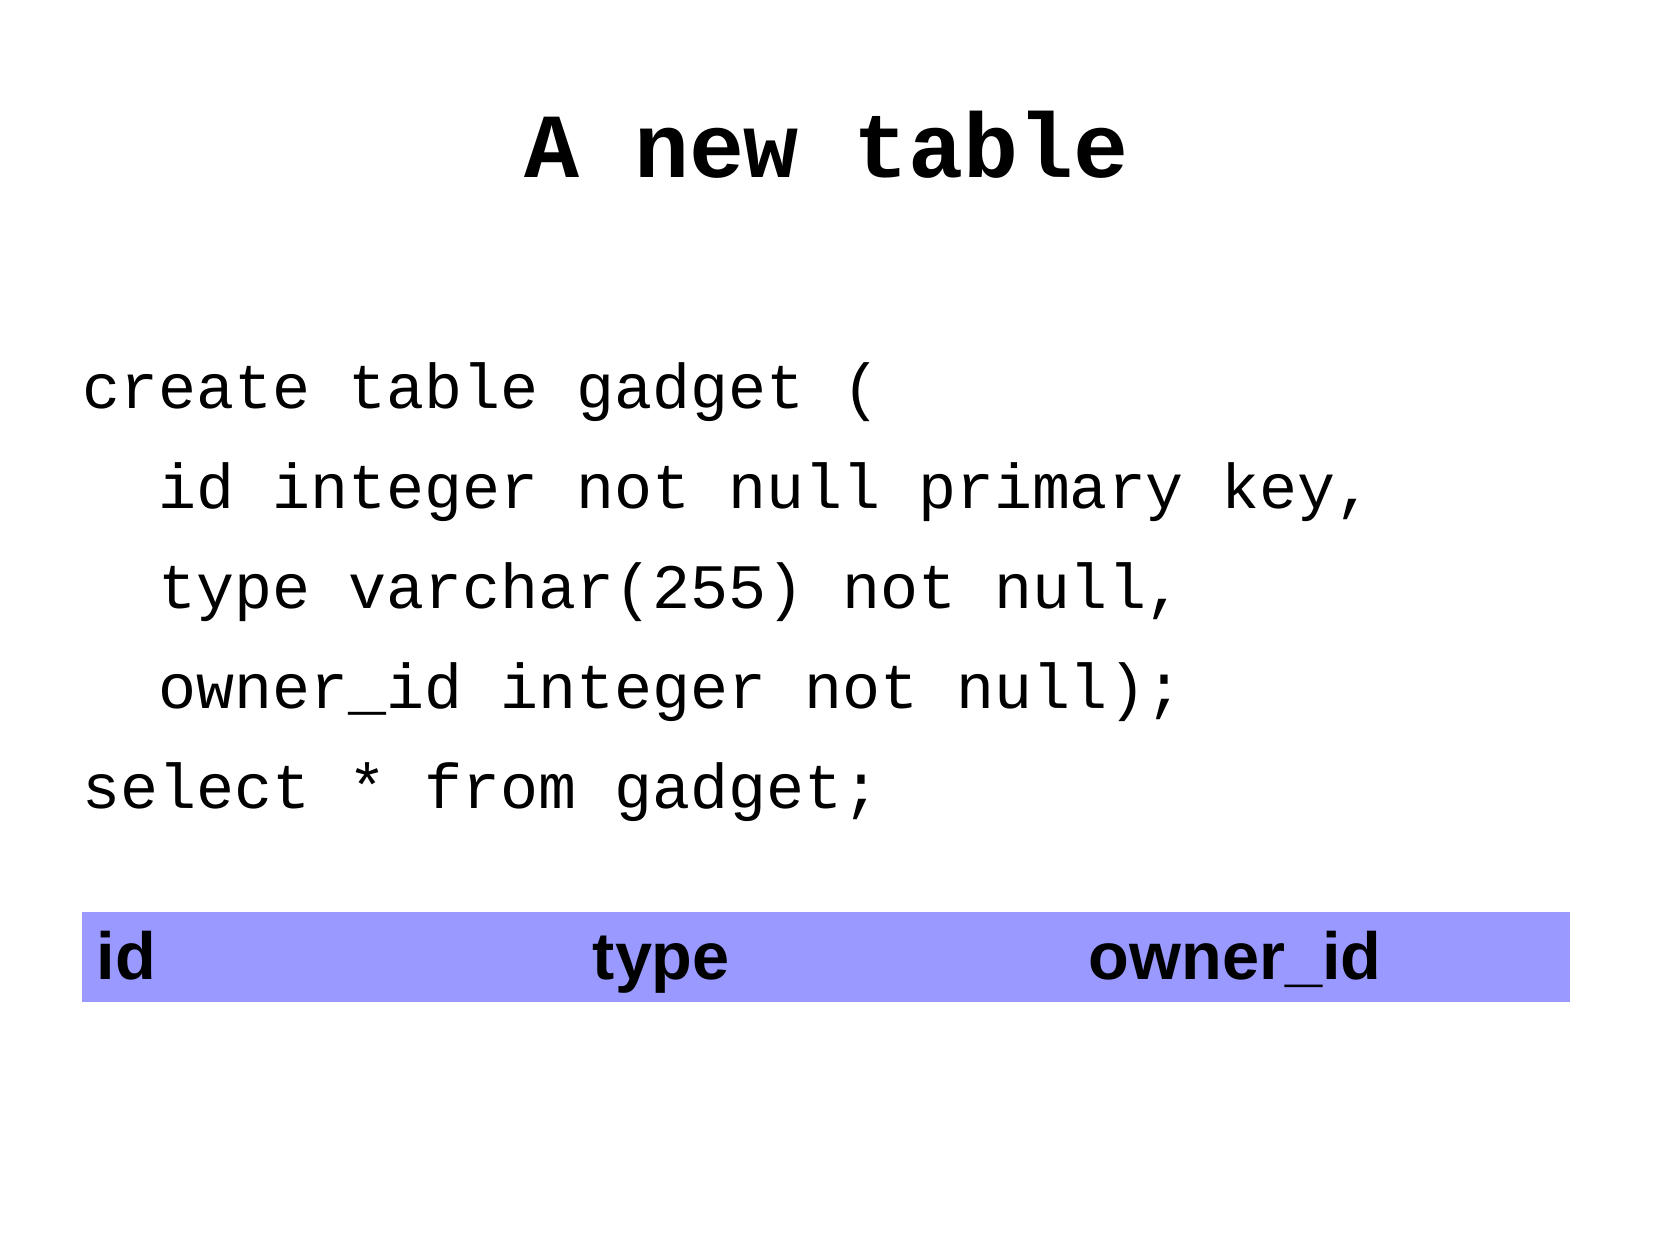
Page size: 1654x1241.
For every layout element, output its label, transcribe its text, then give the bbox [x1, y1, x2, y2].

table_header type [578, 912, 1074, 1002]
table_header id [82, 912, 578, 1002]
title A new table [82, 49, 1571, 256]
list create table gadget ( id integer not null primary key, type varchar(255) not null, owner_id integer not null); select * from gadget; [82, 256, 1571, 828]
table_header owner_id [1074, 912, 1570, 1002]
